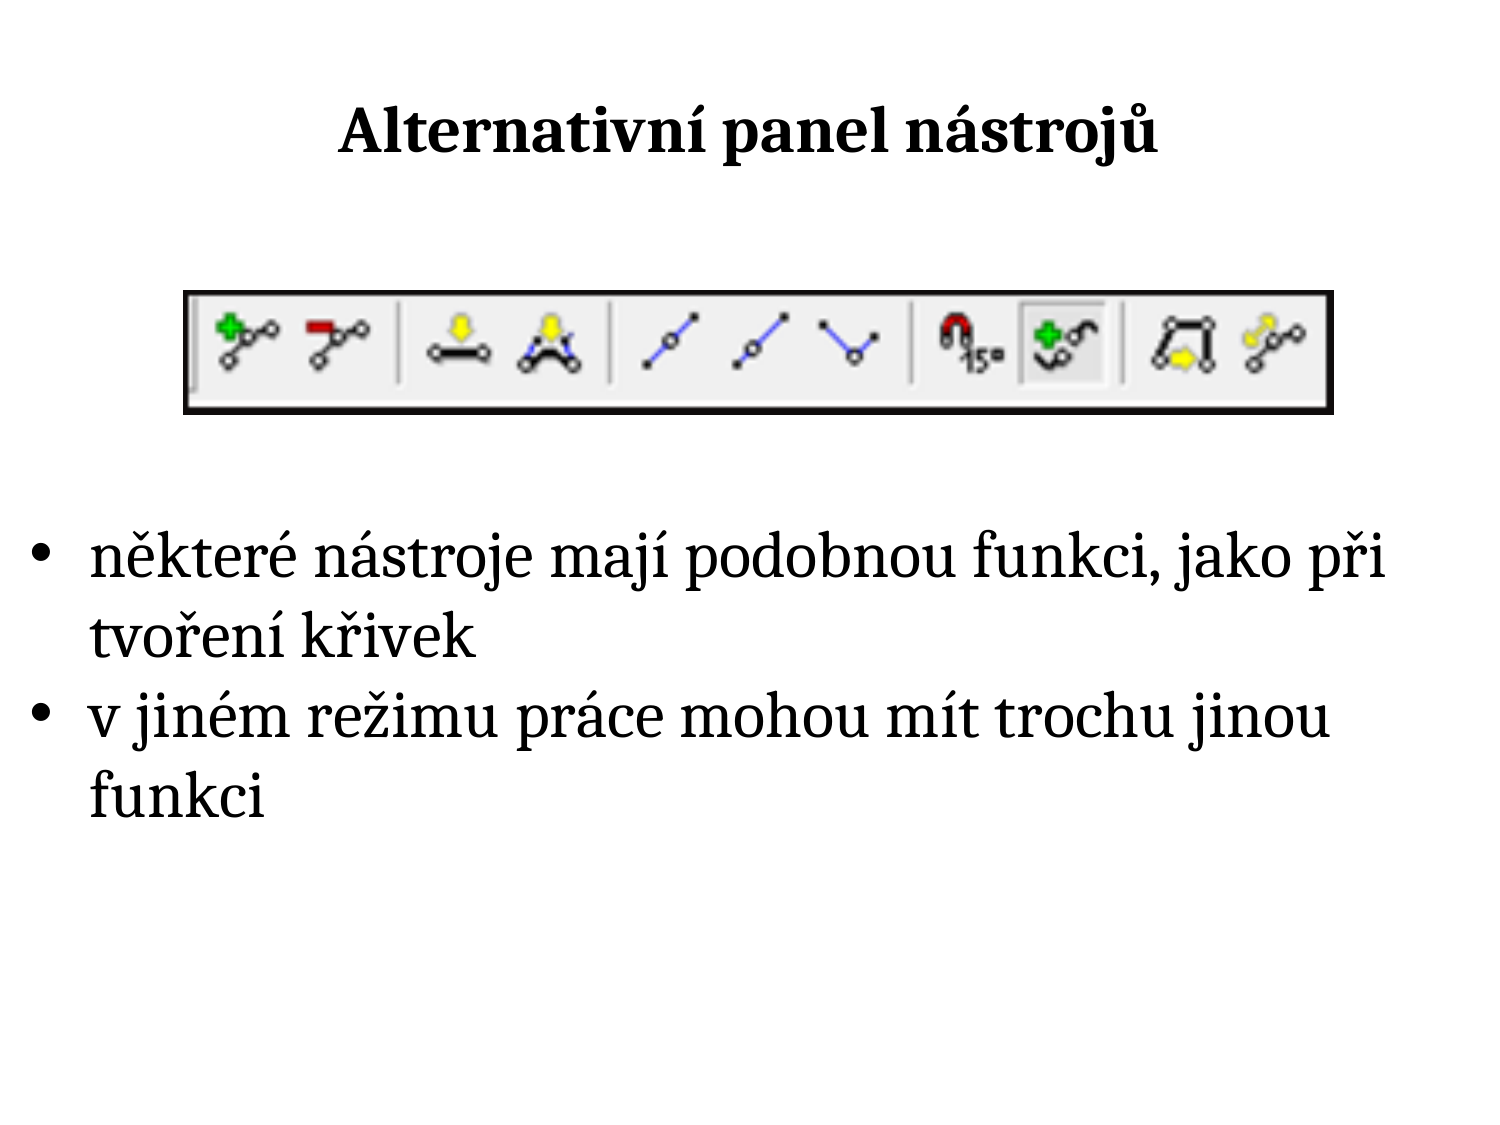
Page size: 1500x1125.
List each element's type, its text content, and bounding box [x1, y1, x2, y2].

text_box některé nástroje mají podobnou funkci, jako při tvoření křivek v jiném režimu práce mohou mít trochu jinou funkci [0, 503, 1500, 839]
text_box Alternativní panel nástrojů [0, 78, 1500, 174]
picture [183, 290, 1334, 415]
